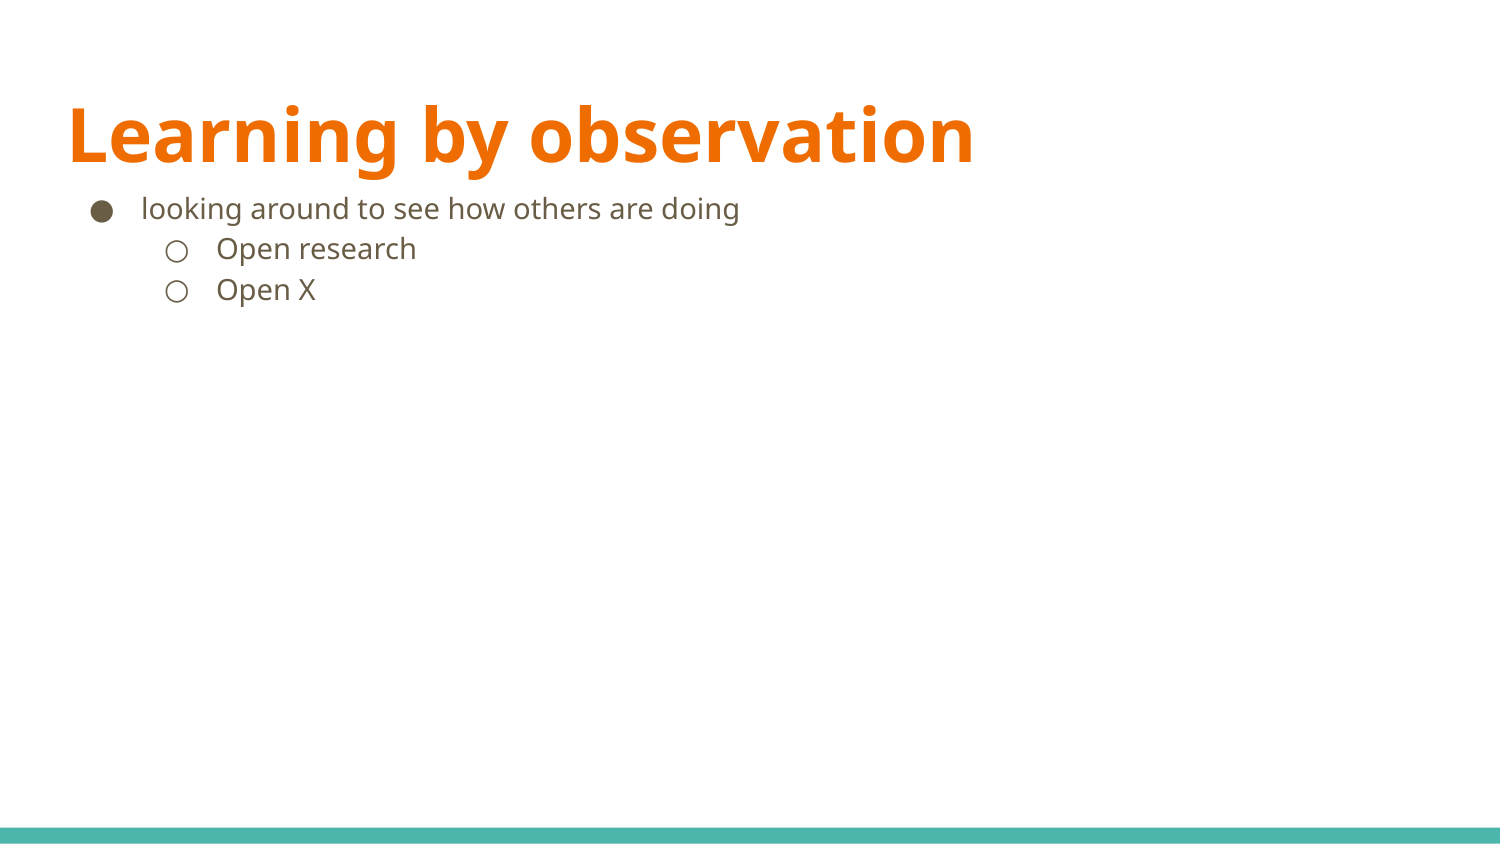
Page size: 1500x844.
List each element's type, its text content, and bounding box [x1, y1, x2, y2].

title Learning by observation [51, 72, 1449, 170]
list looking around to see how others are doing Open research Open X [51, 170, 1449, 675]
